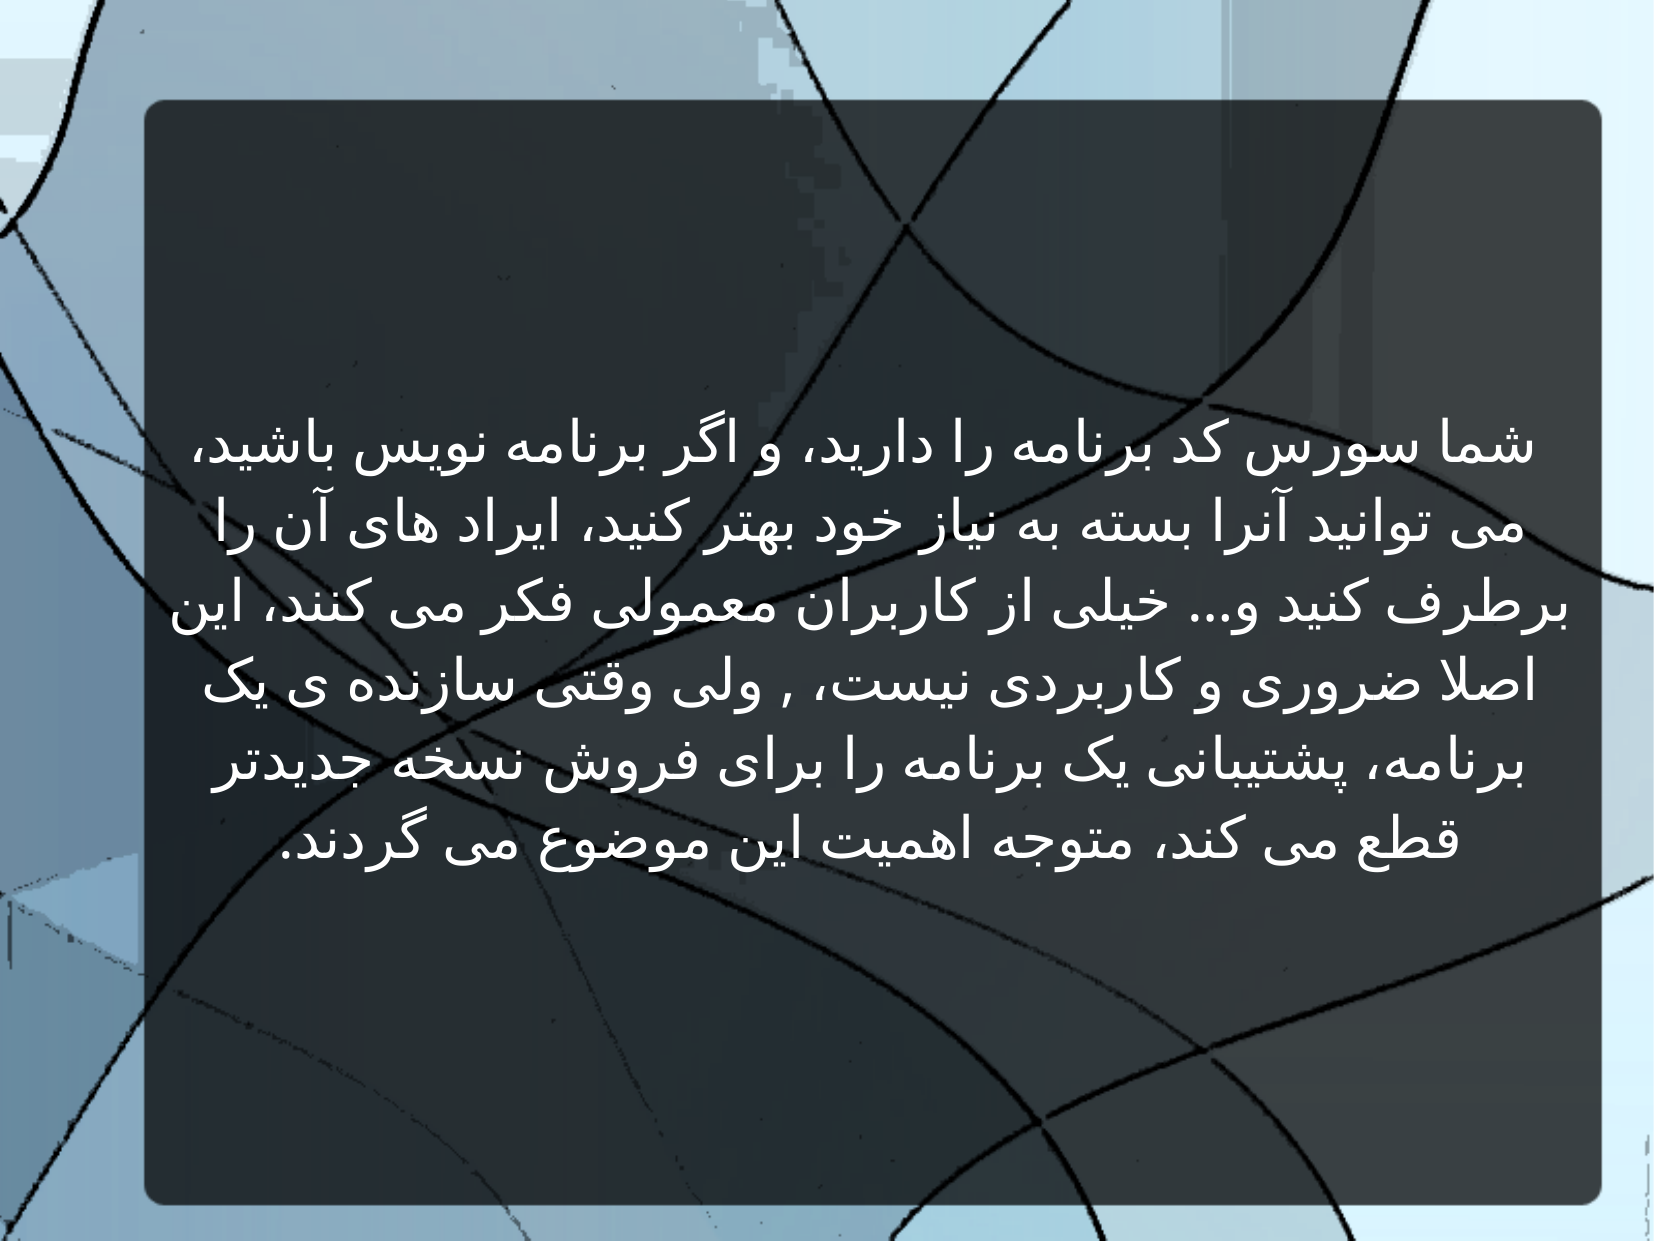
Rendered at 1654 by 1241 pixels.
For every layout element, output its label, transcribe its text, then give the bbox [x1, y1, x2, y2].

subtitle شما سورس کد برنامه را دارید، و اگر برنامه نویس باشید، می توانید آنرا بسته به نیاز خود بهتر کنید، ایراد های آن را برطرف کنید و… خیلی از کاربران معمولی فکر می کنند، این اصلا ضروری و کاربردی نیست، , ولی وقتی سازنده ی یک برنامه، پشتیبانی یک برنامه را برای فروش نسخه جدیدتر قطع می کند، متوجه اهمیت این موضوع می گردند. [159, 115, 1583, 1161]
picture [0, 0, 1654, 1241]
